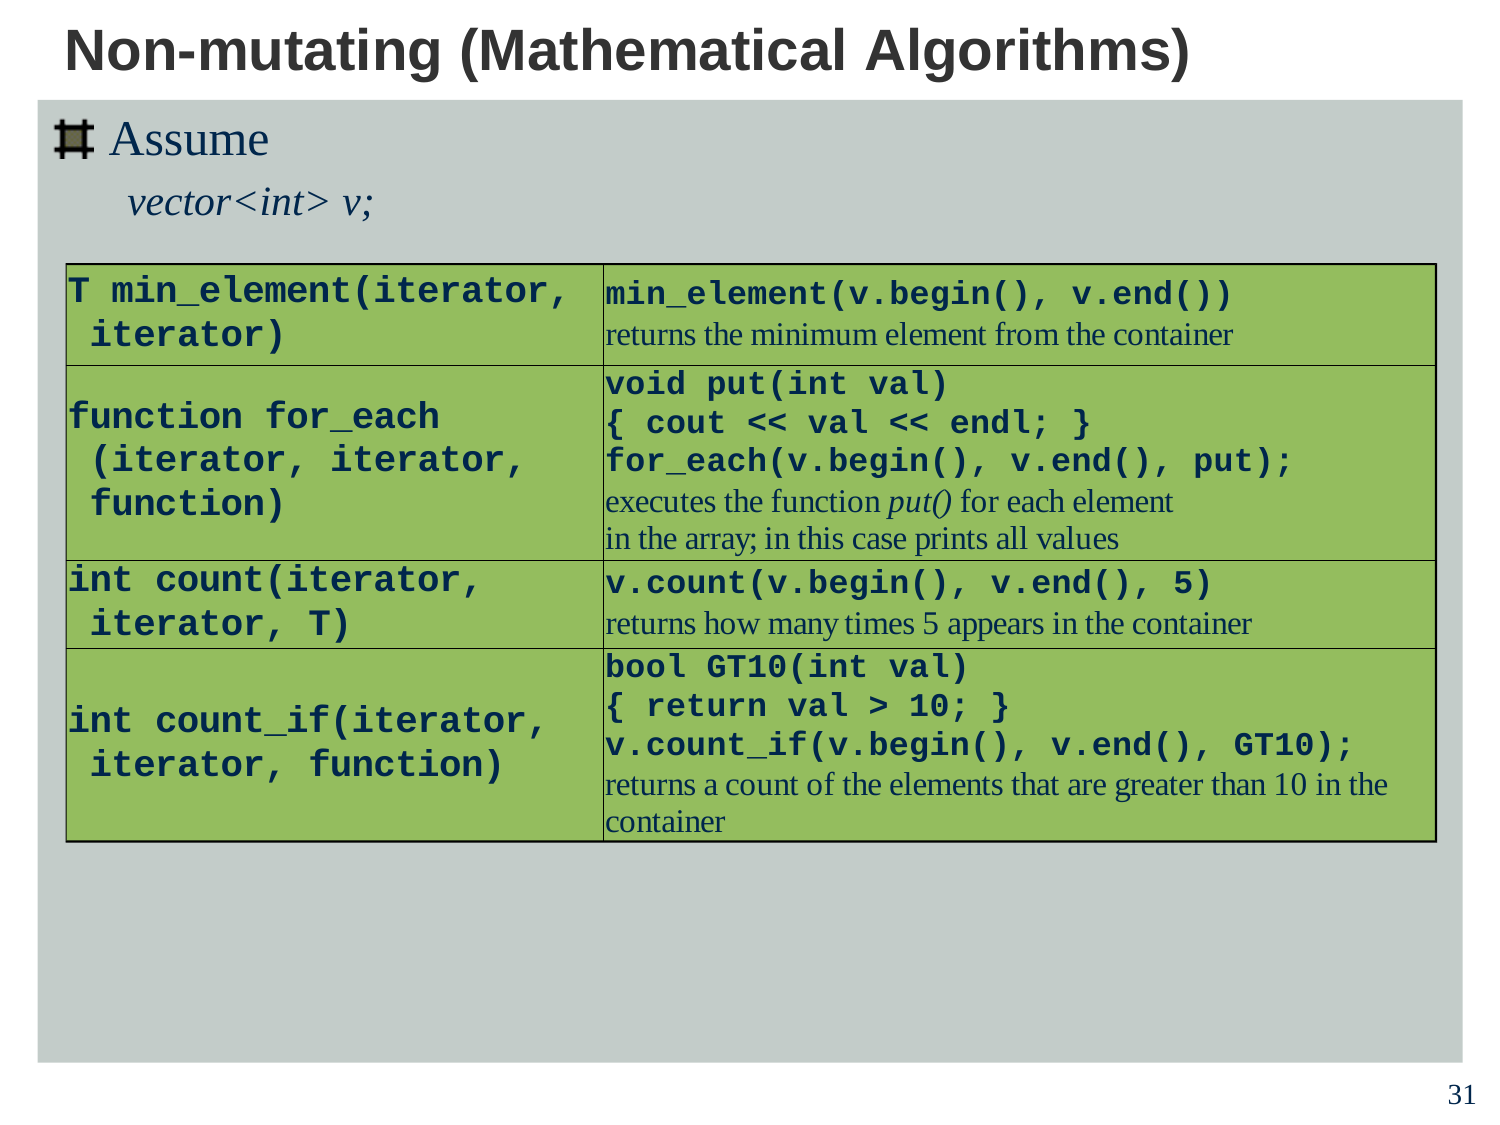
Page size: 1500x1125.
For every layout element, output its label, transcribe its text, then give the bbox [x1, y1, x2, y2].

title Non-mutating (Mathematical Algorithms) [50, 0, 1450, 91]
chart [65, 263, 1439, 844]
list Assume vector<int> v; [37, 99, 1463, 1063]
